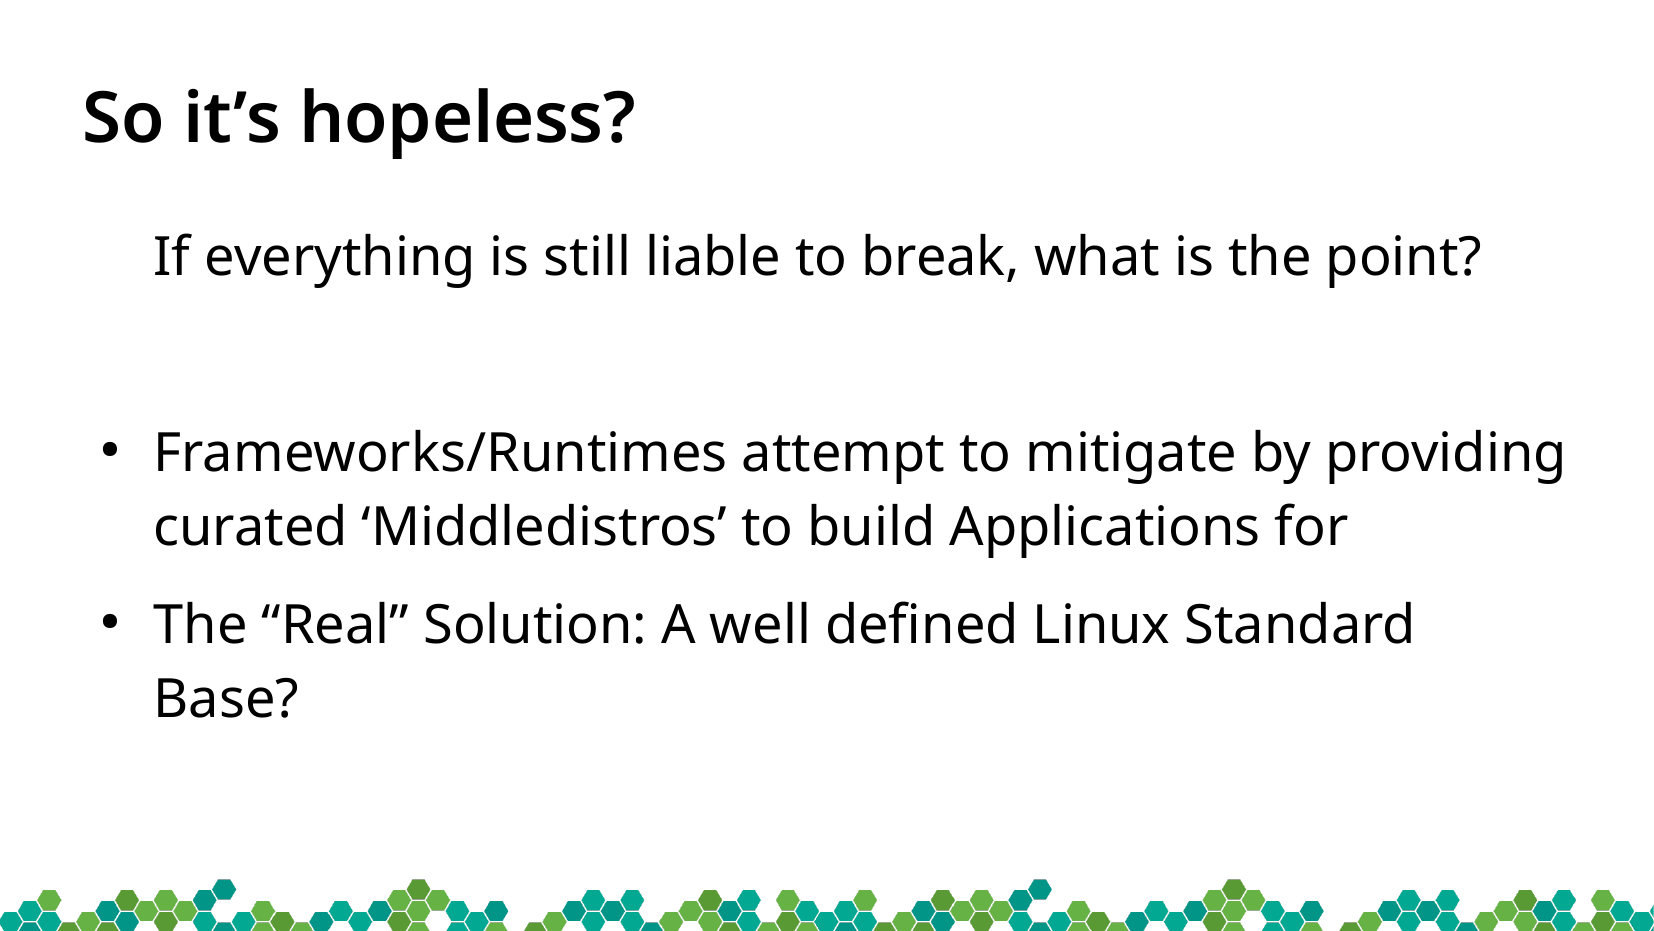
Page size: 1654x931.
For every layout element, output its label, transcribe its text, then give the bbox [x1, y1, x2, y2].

list If everything is still liable to break, what is the point? Frameworks/Runtimes attempt to mitigate by providing curated ‘Middledistros’ to build Applications for The “Real” Solution: A well defined Linux Standard Base? [82, 217, 1571, 857]
title So it’s hopeless? [82, 37, 1571, 193]
picture [0, 871, 1654, 931]
